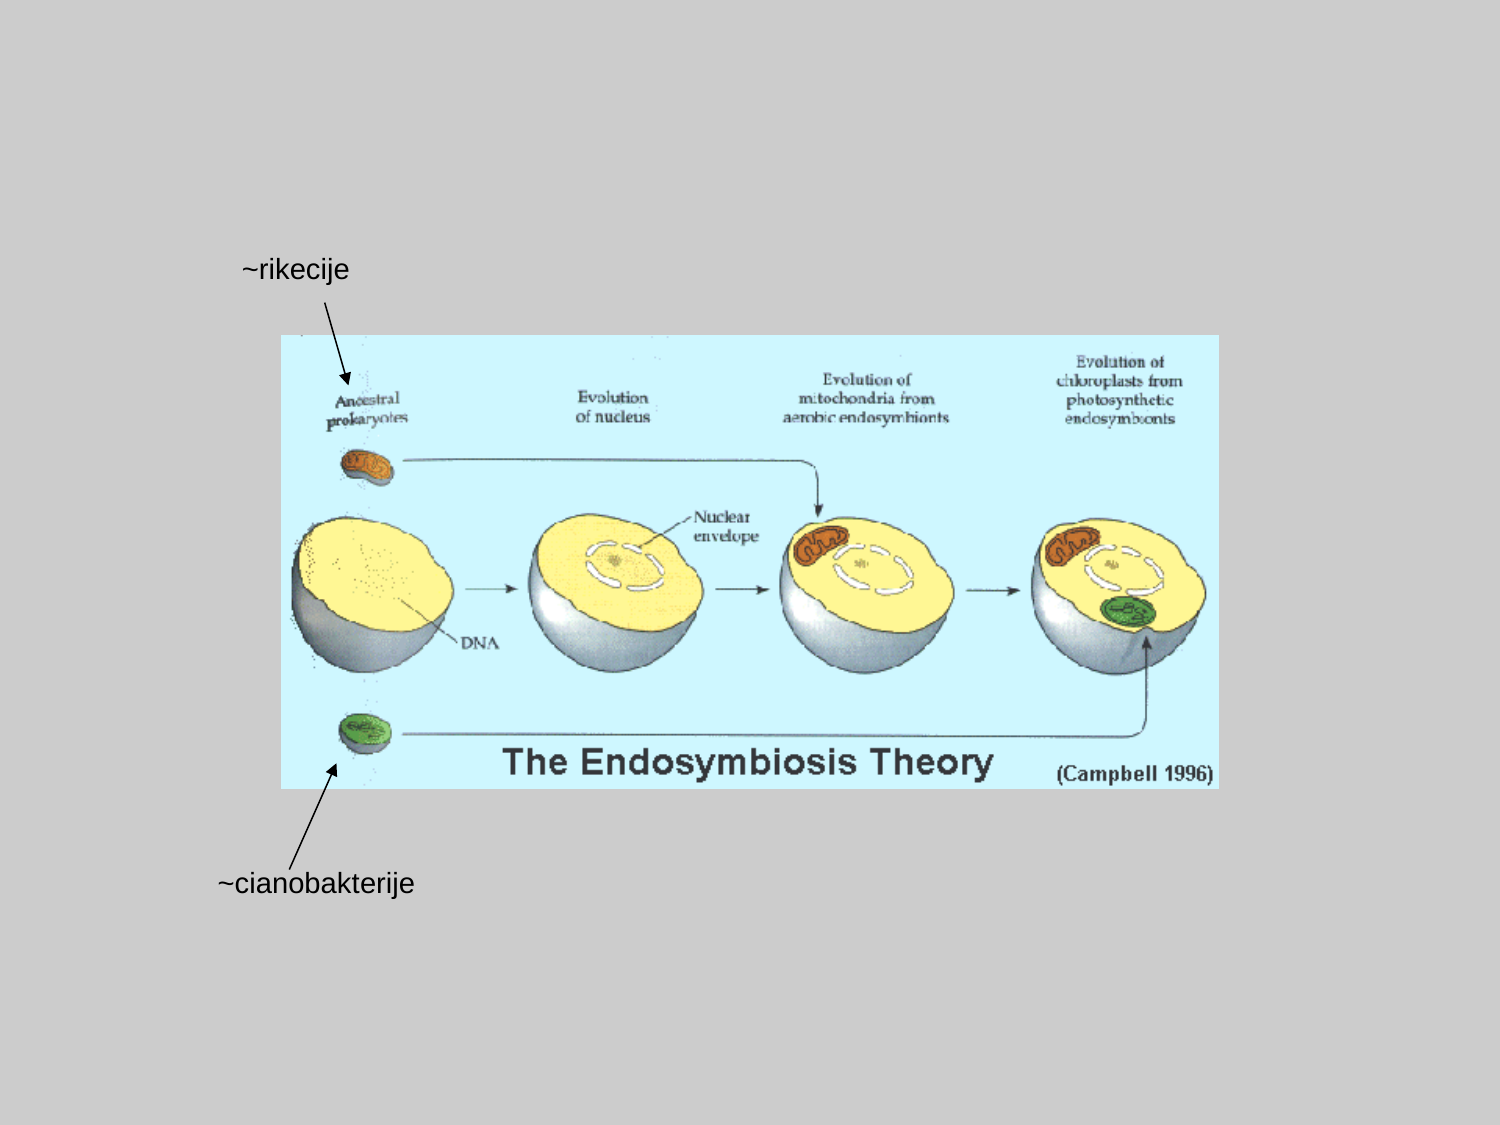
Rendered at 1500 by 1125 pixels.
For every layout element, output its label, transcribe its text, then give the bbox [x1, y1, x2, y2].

text_box ~cianobakterije [203, 857, 431, 908]
text_box ~rikecije [227, 243, 365, 293]
picture [281, 335, 1219, 790]
